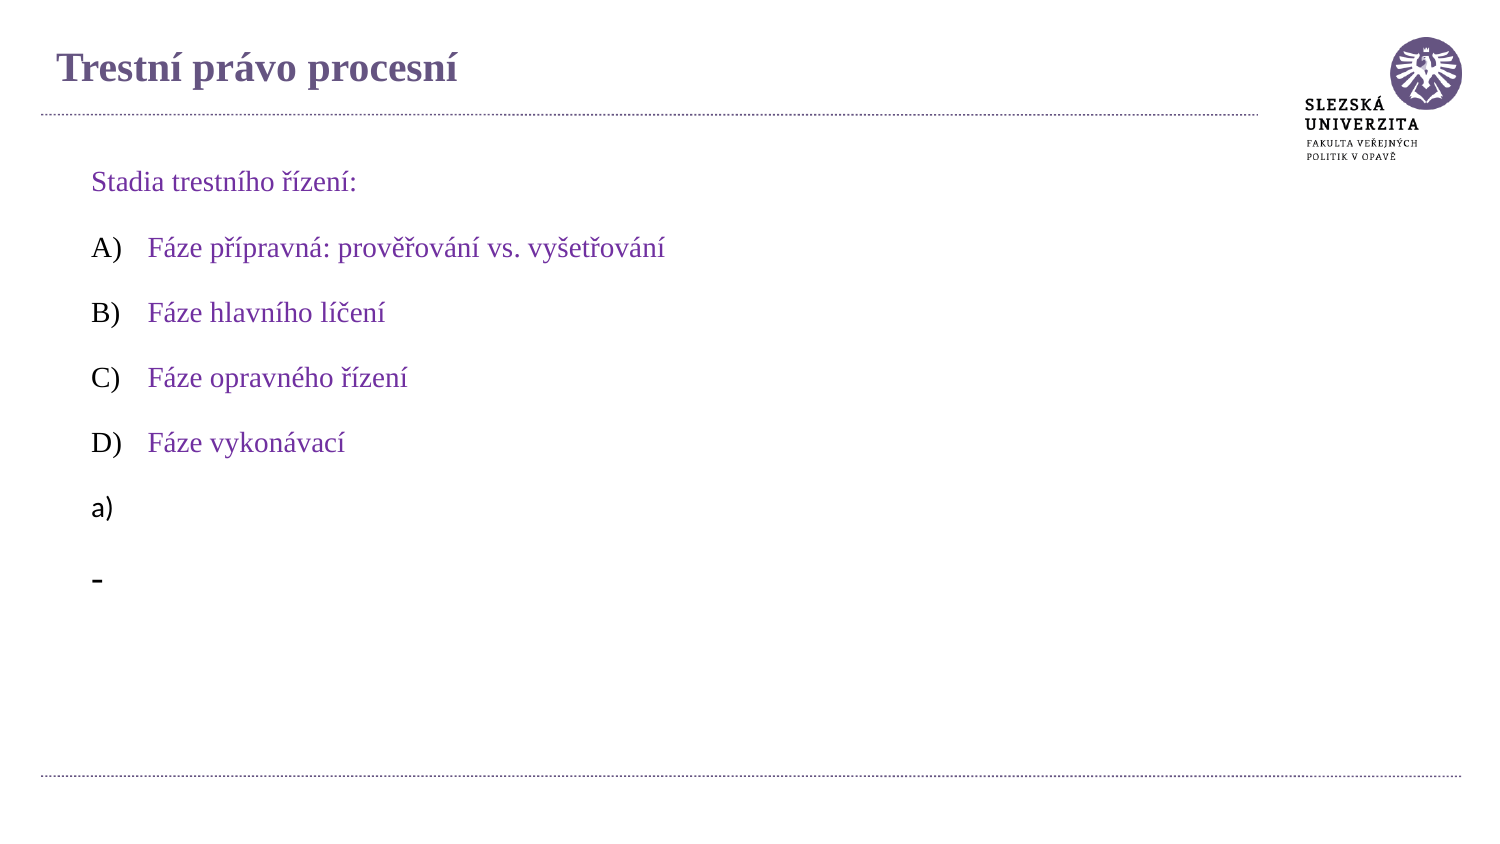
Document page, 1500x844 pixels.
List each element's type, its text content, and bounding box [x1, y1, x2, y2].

text_box Stadia trestního řízení: Fáze přípravná: prověřování vs. vyšetřování Fáze hlavního líčení Fáze opravného řízení Fáze vykonávací [76, 150, 1325, 710]
title Trestní právo procesní [41, 32, 1325, 116]
